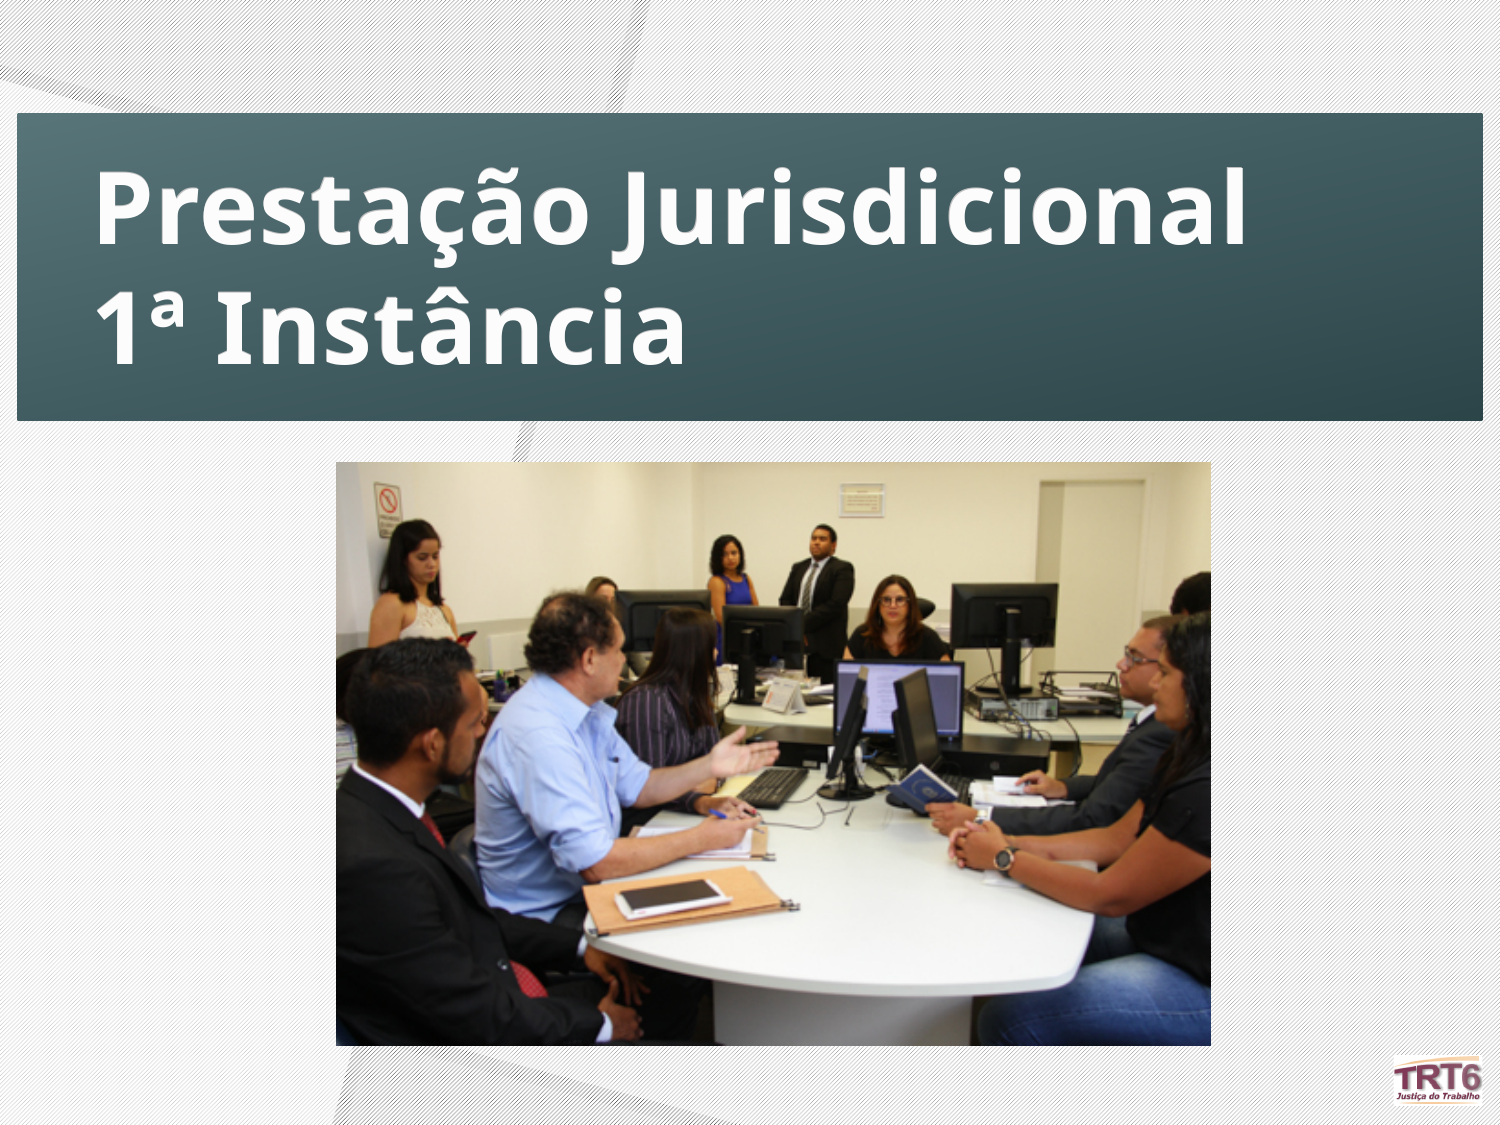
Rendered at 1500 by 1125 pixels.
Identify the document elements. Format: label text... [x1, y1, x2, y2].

picture [1393, 1055, 1483, 1106]
picture [336, 462, 1211, 1046]
text_box Prestação Jurisdicional 1ª Instância [77, 137, 1482, 392]
text_box [18, 114, 1482, 421]
